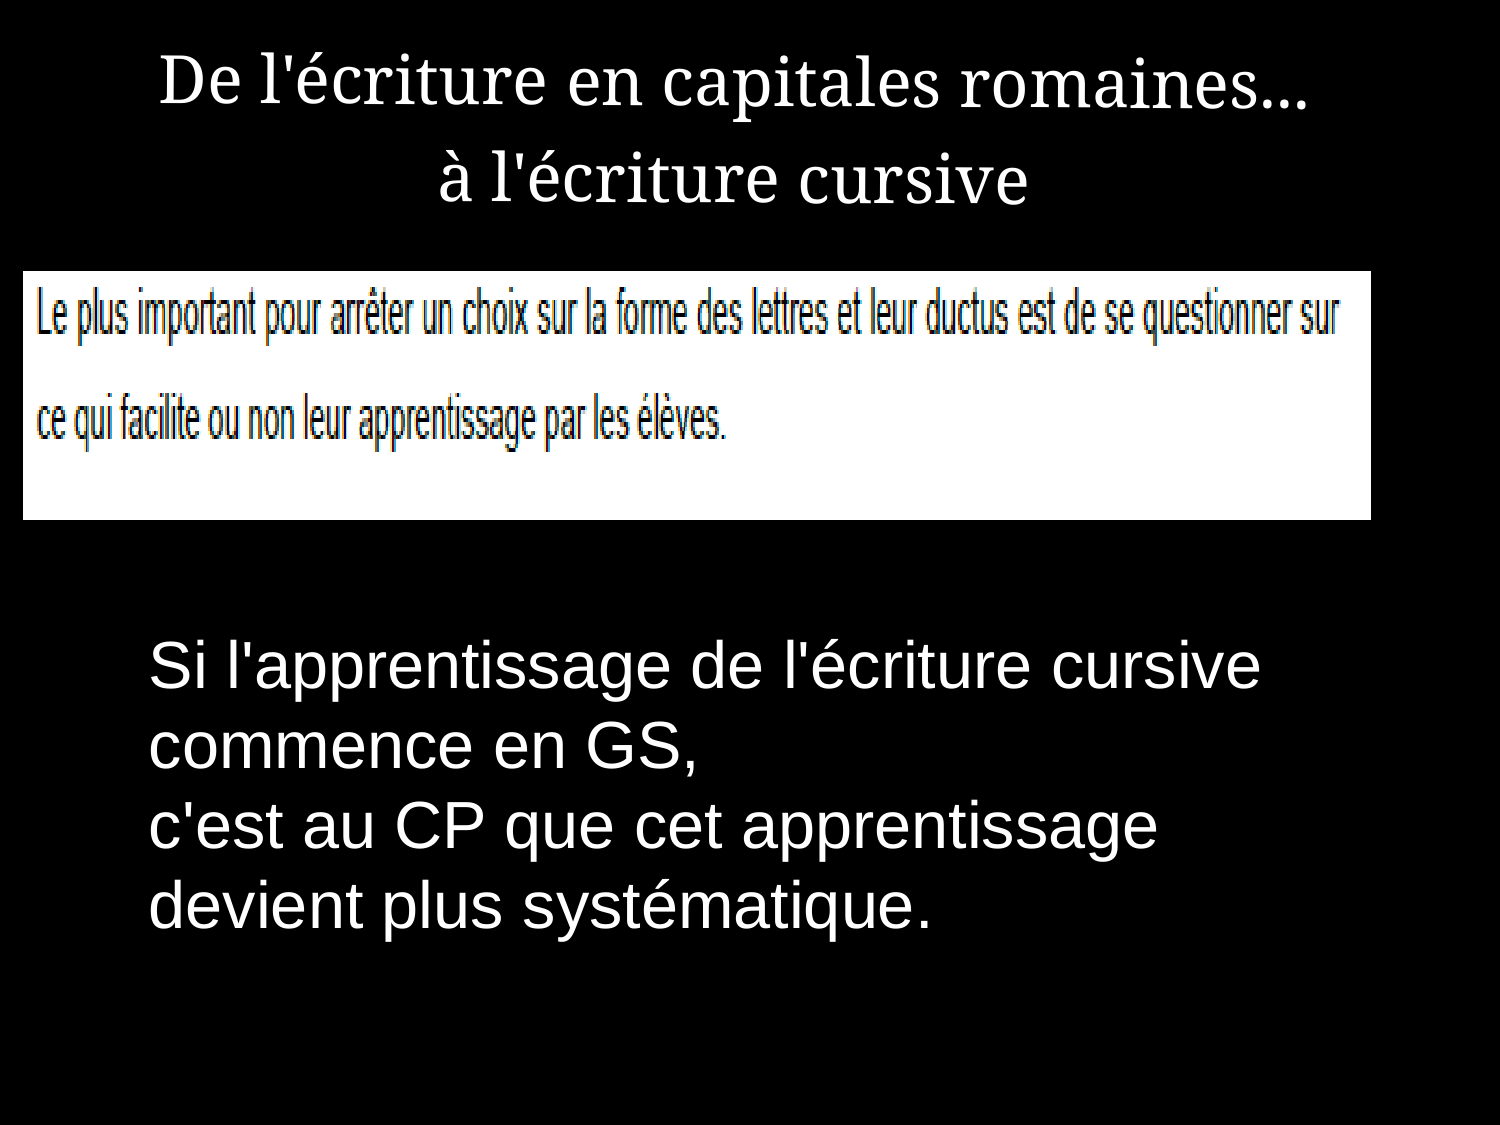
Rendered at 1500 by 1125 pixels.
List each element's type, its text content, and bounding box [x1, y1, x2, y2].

text_box De l'écriture en capitales romaines... à l'écriture cursive [5, 27, 1464, 238]
picture [23, 271, 1371, 520]
text_box Si l'apprentissage de l'écriture cursive commence en GS, c'est au CP que cet apprentissage devient plus systématique. [134, 614, 1307, 953]
